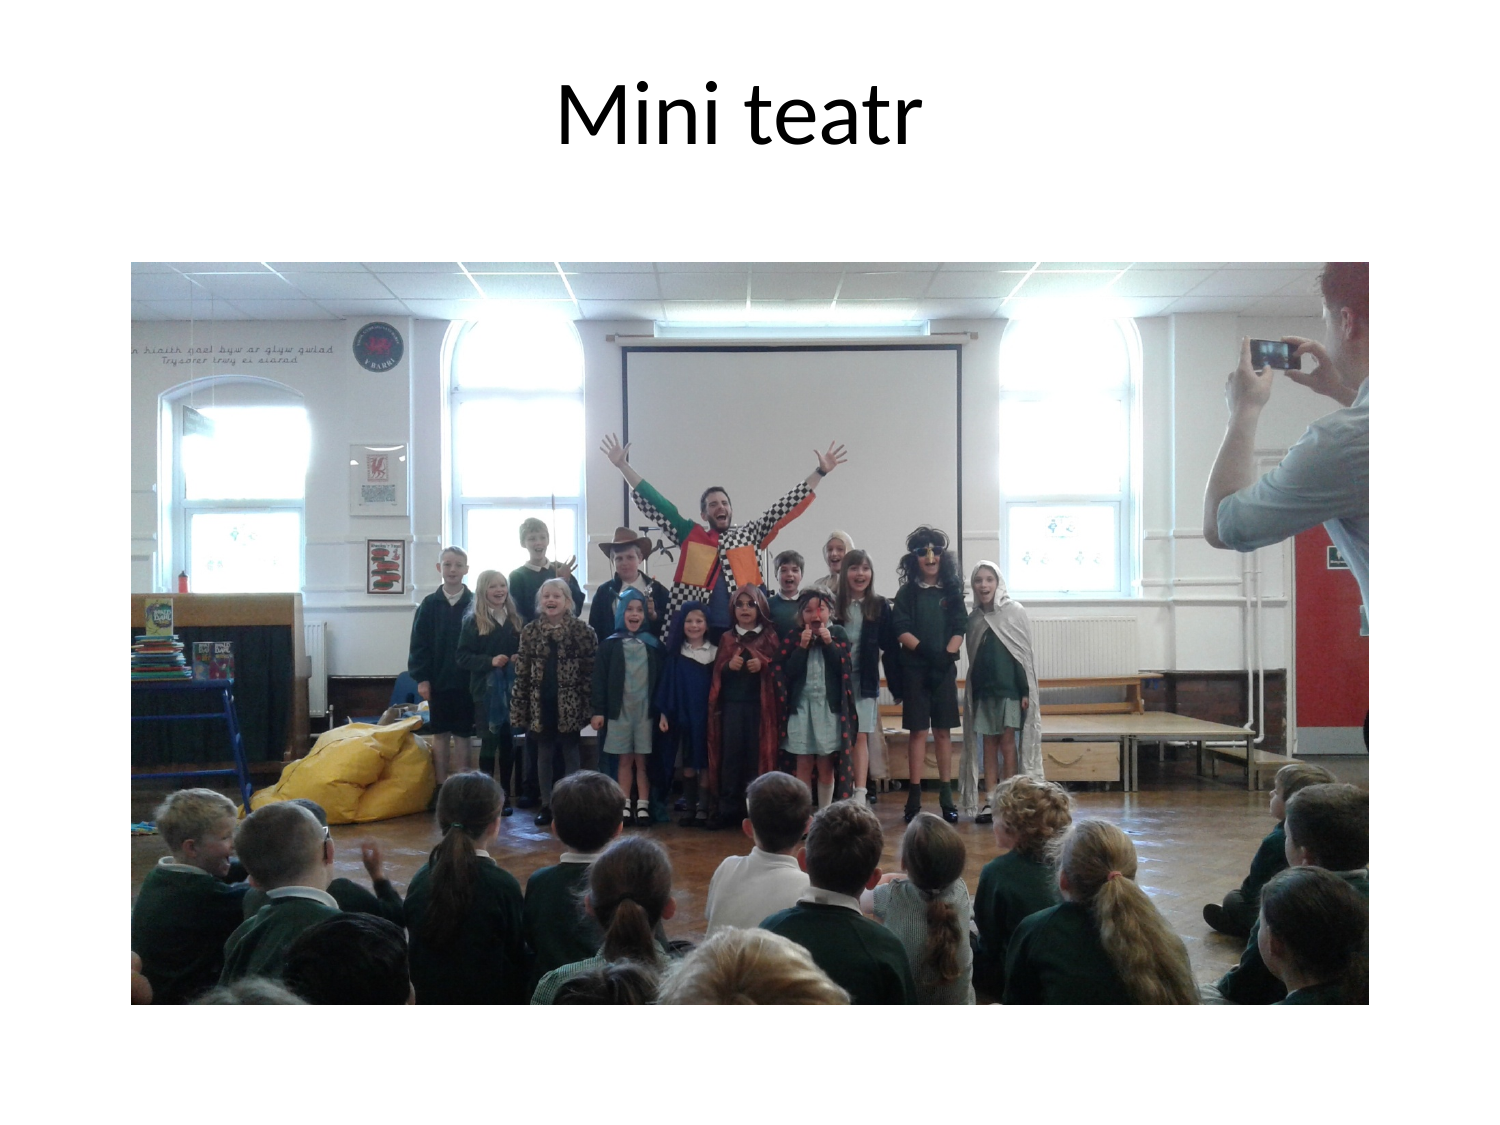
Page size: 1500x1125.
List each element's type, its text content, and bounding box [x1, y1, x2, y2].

picture [131, 262, 1369, 1005]
title Mini teatr [75, 45, 1425, 233]
